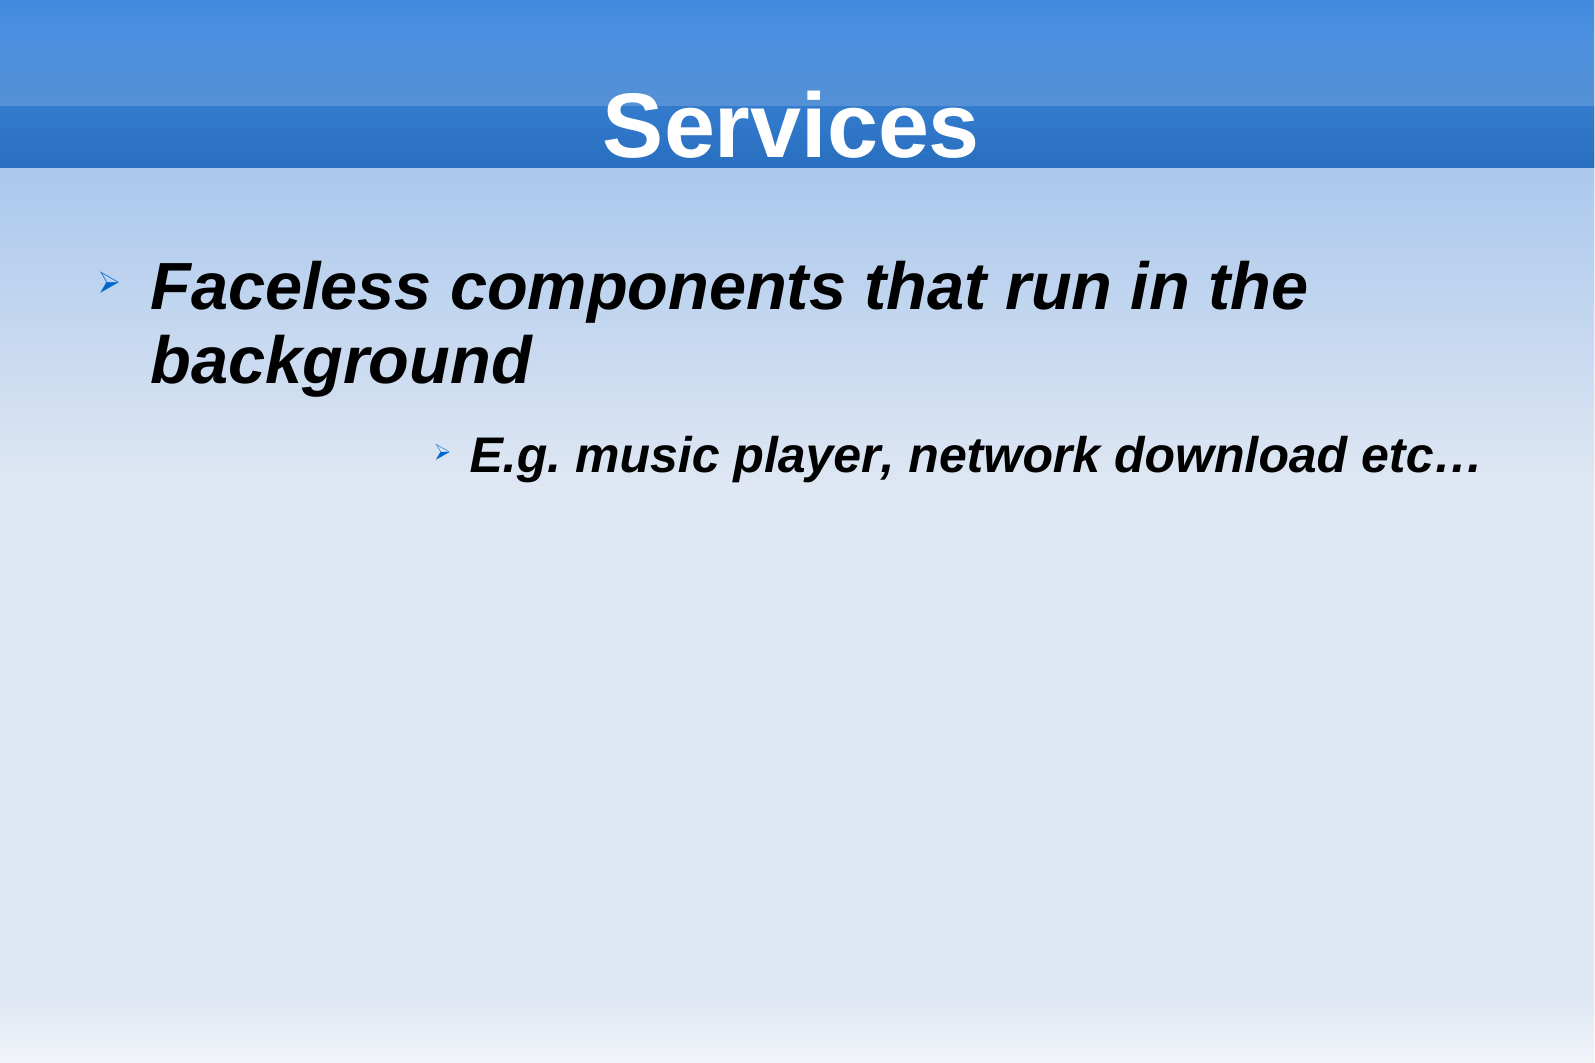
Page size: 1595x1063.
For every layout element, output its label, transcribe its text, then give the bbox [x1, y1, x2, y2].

list Faceless components that run in the background E.g. music player, network download etc… [79, 248, 1515, 936]
picture [0, 0, 1595, 1063]
title Services [74, 59, 1510, 296]
